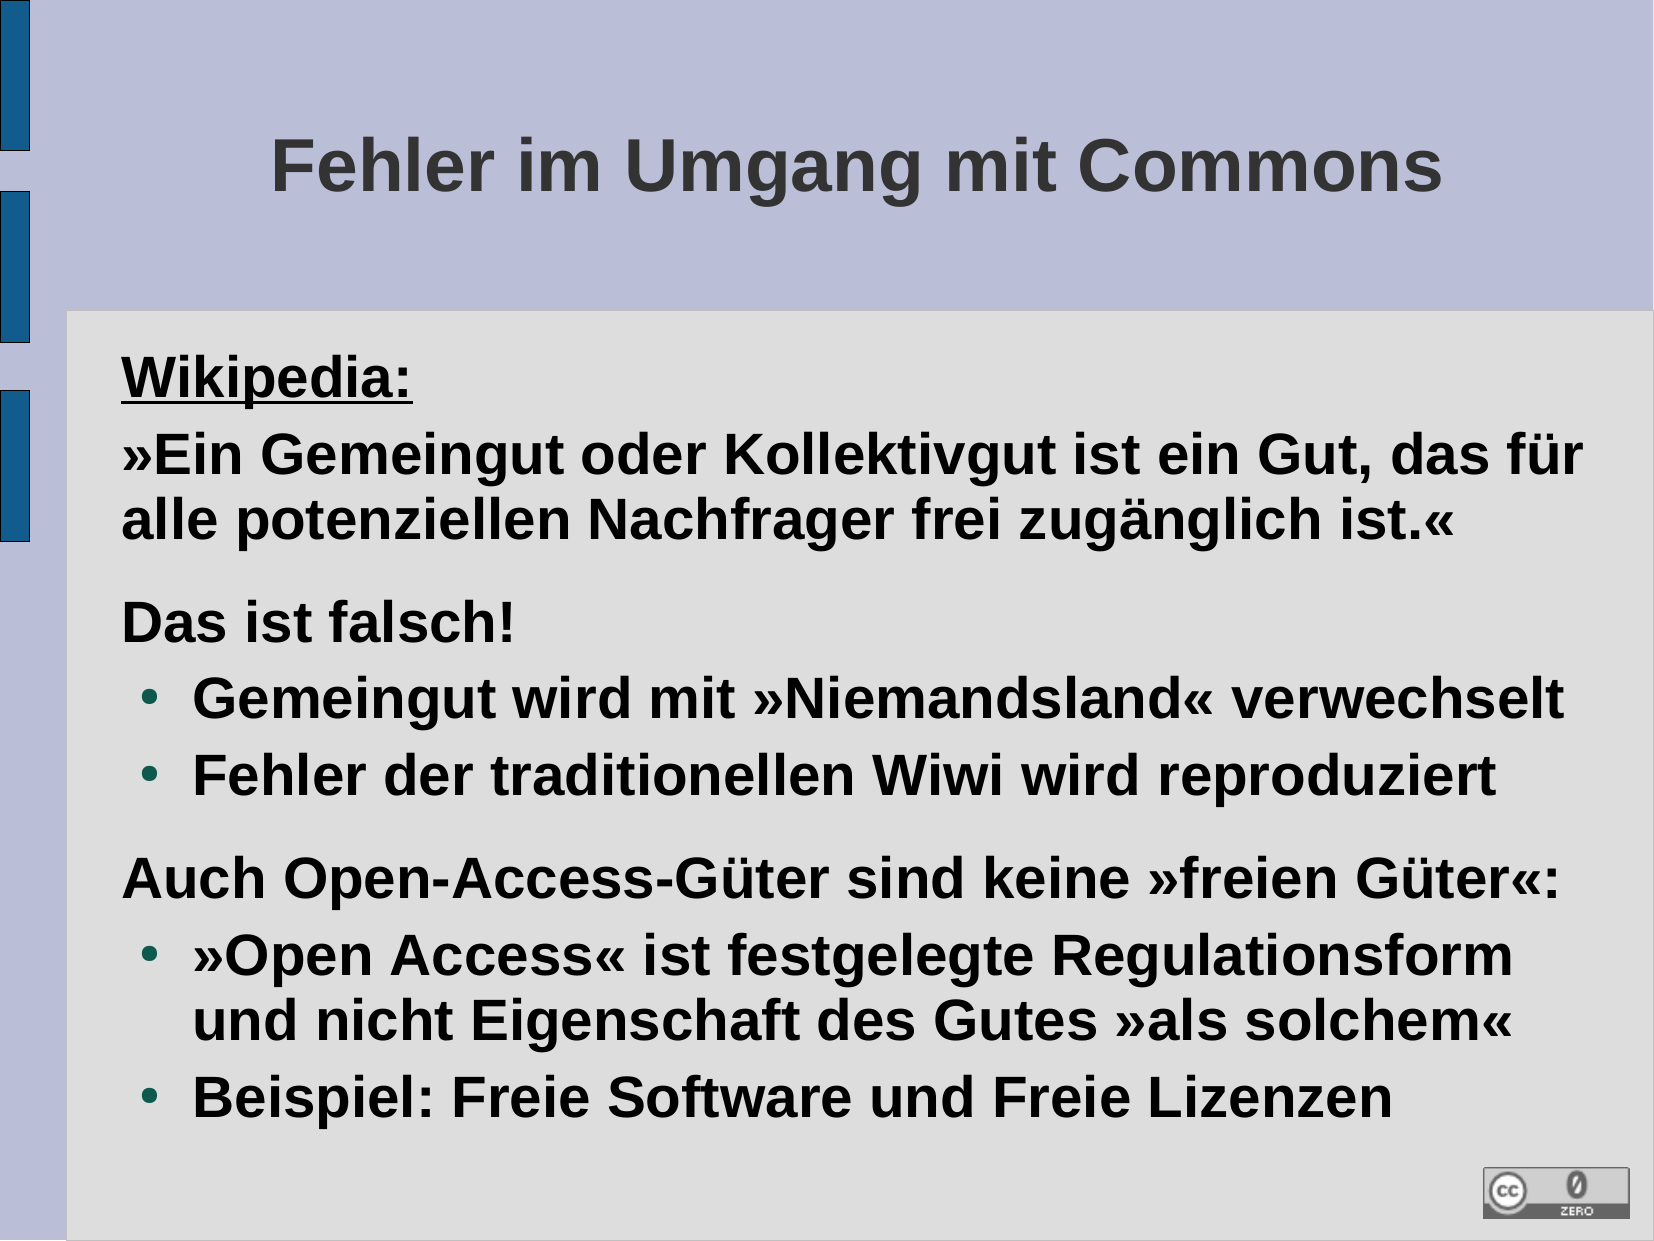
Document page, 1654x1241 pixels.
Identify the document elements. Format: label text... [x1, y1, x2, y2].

title Fehler im Umgang mit Commons [121, 61, 1595, 269]
list Wikipedia: »Ein Gemeingut oder Kollektivgut ist ein Gut, das für alle potenziellen Nachfrager frei zugänglich ist.« Das ist falsch! Gemeingut wird mit »Niemandsland« verwechselt Fehler der traditionellen Wiwi wird reproduziert Auch Open-Access-Güter sind keine »freien Güter«: »Open Access« ist festgelegte Regulationsform und nicht Eigenschaft des Gutes »als solchem« Beispiel: Freie Software und Freie Lizenzen [121, 344, 1595, 1130]
picture [1483, 1167, 1630, 1219]
